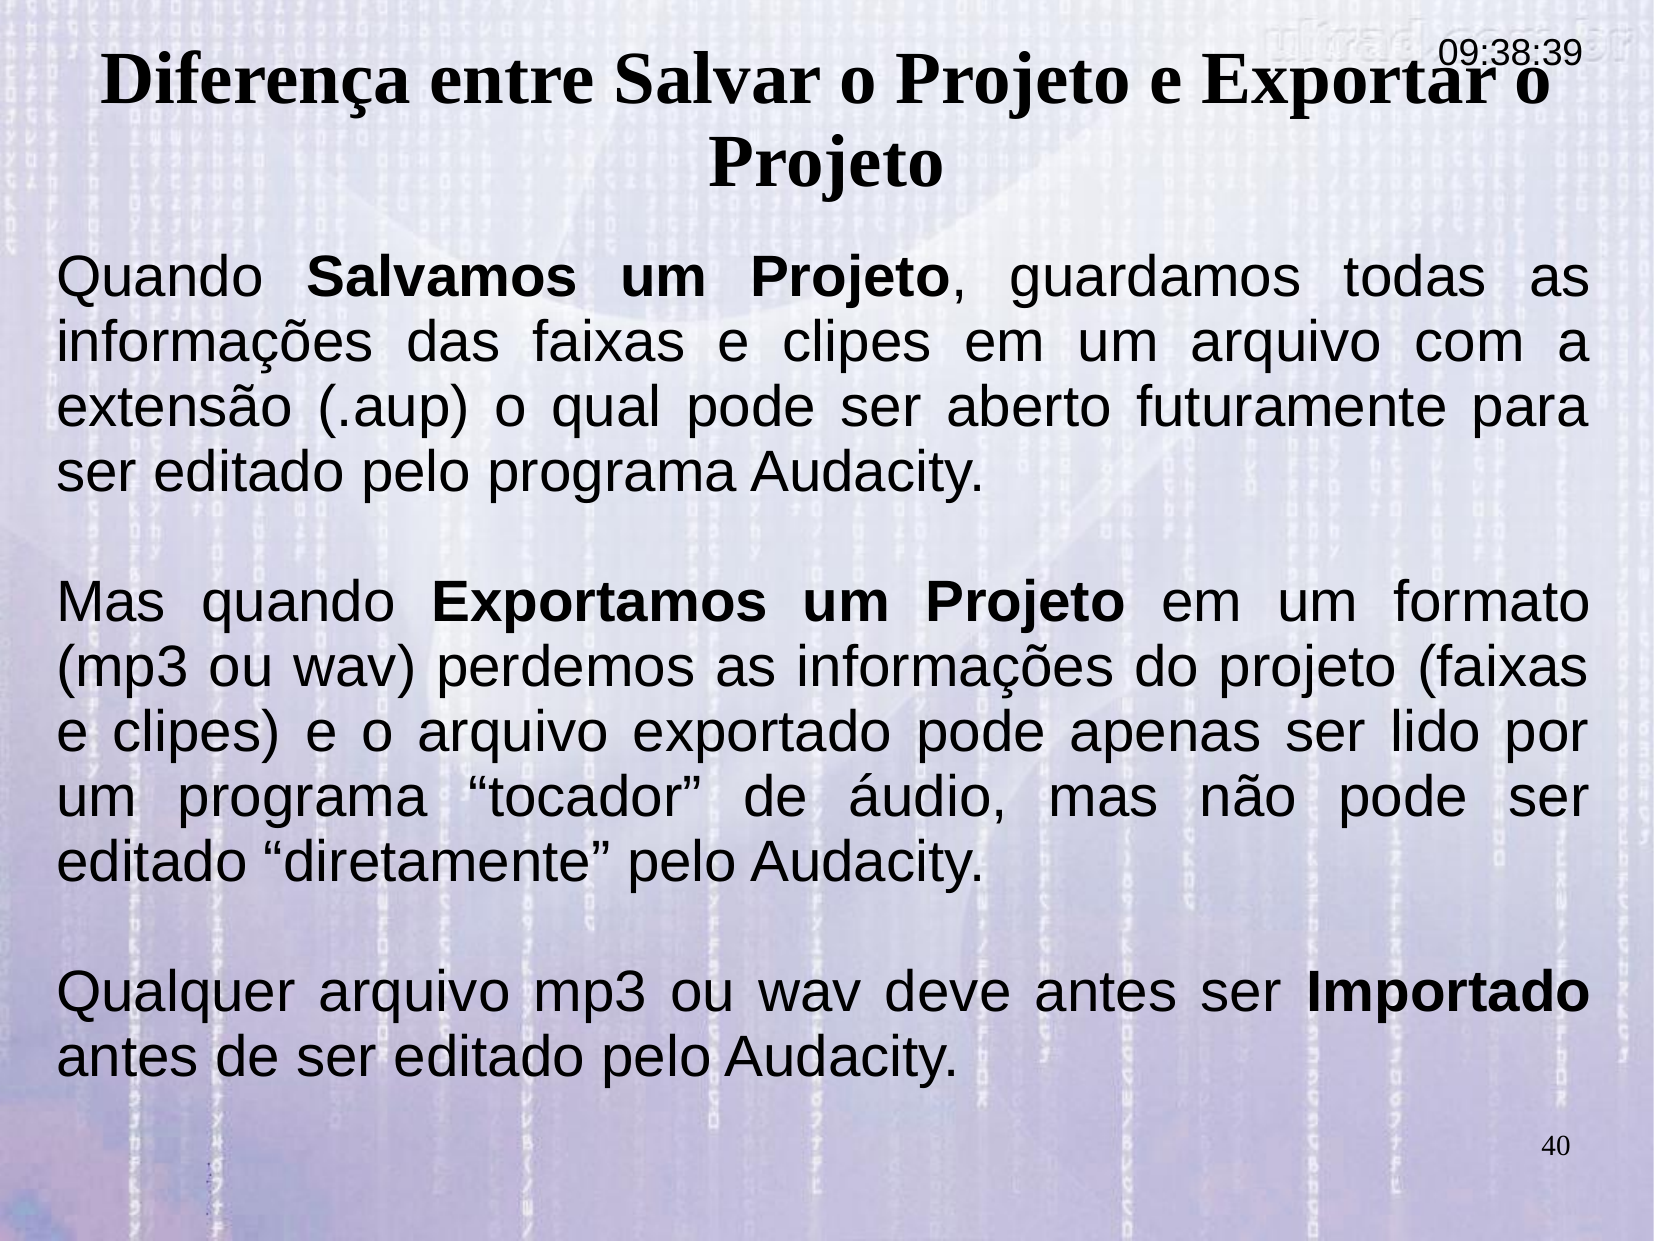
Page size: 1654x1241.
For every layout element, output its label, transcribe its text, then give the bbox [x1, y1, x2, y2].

text_box 12:04:18 [1423, 23, 1631, 94]
text_box Quando Salvamos um Projeto, guardamos todas as informações das faixas e clipes em um arquivo com a extensão (.aup) o qual pode ser aberto futuramente para ser editado pelo programa Audacity. Mas quando Exportamos um Projeto em um formato (mp3 ou wav) perdemos as informações do projeto (faixas e clipes) e o arquivo exportado pode apenas ser lido por um programa “tocador” de áudio, mas não pode ser editado “diretamente” pelo Audacity. Qualquer arquivo mp3 ou wav deve antes ser Importado antes de ser editado pelo Audacity. [41, 236, 1607, 1097]
picture [0, 0, 1654, 1241]
text_box Diferença entre Salvar o Projeto e Exportar o Projeto [29, 29, 1625, 240]
